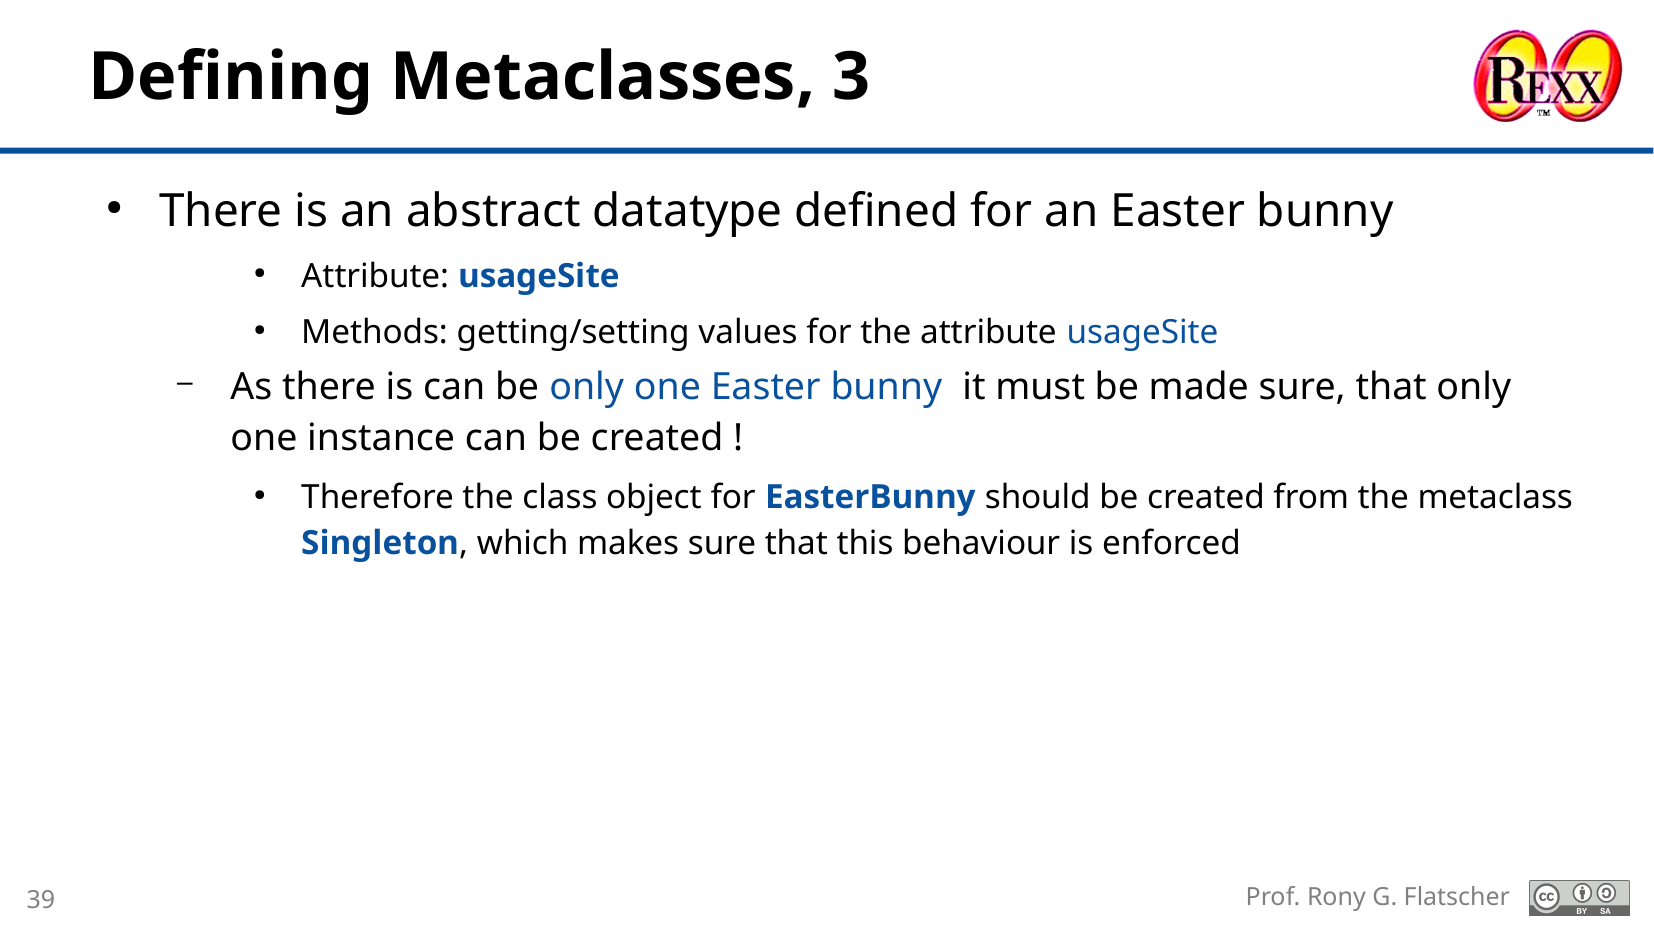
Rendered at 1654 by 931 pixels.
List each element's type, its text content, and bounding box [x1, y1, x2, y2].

title Defining Metaclasses, 3 [29, 0, 1654, 148]
list There is an abstract datatype defined for an Easter bunny Attribute: usageSite Methods: getting/setting values for the attribute usageSite As there is can be only one Easter bunny it must be made sure, that only one instance can be created ! Therefore the class object for EasterBunny should be created from the metaclass Singleton, which makes sure that this behaviour is enforced [88, 177, 1577, 857]
